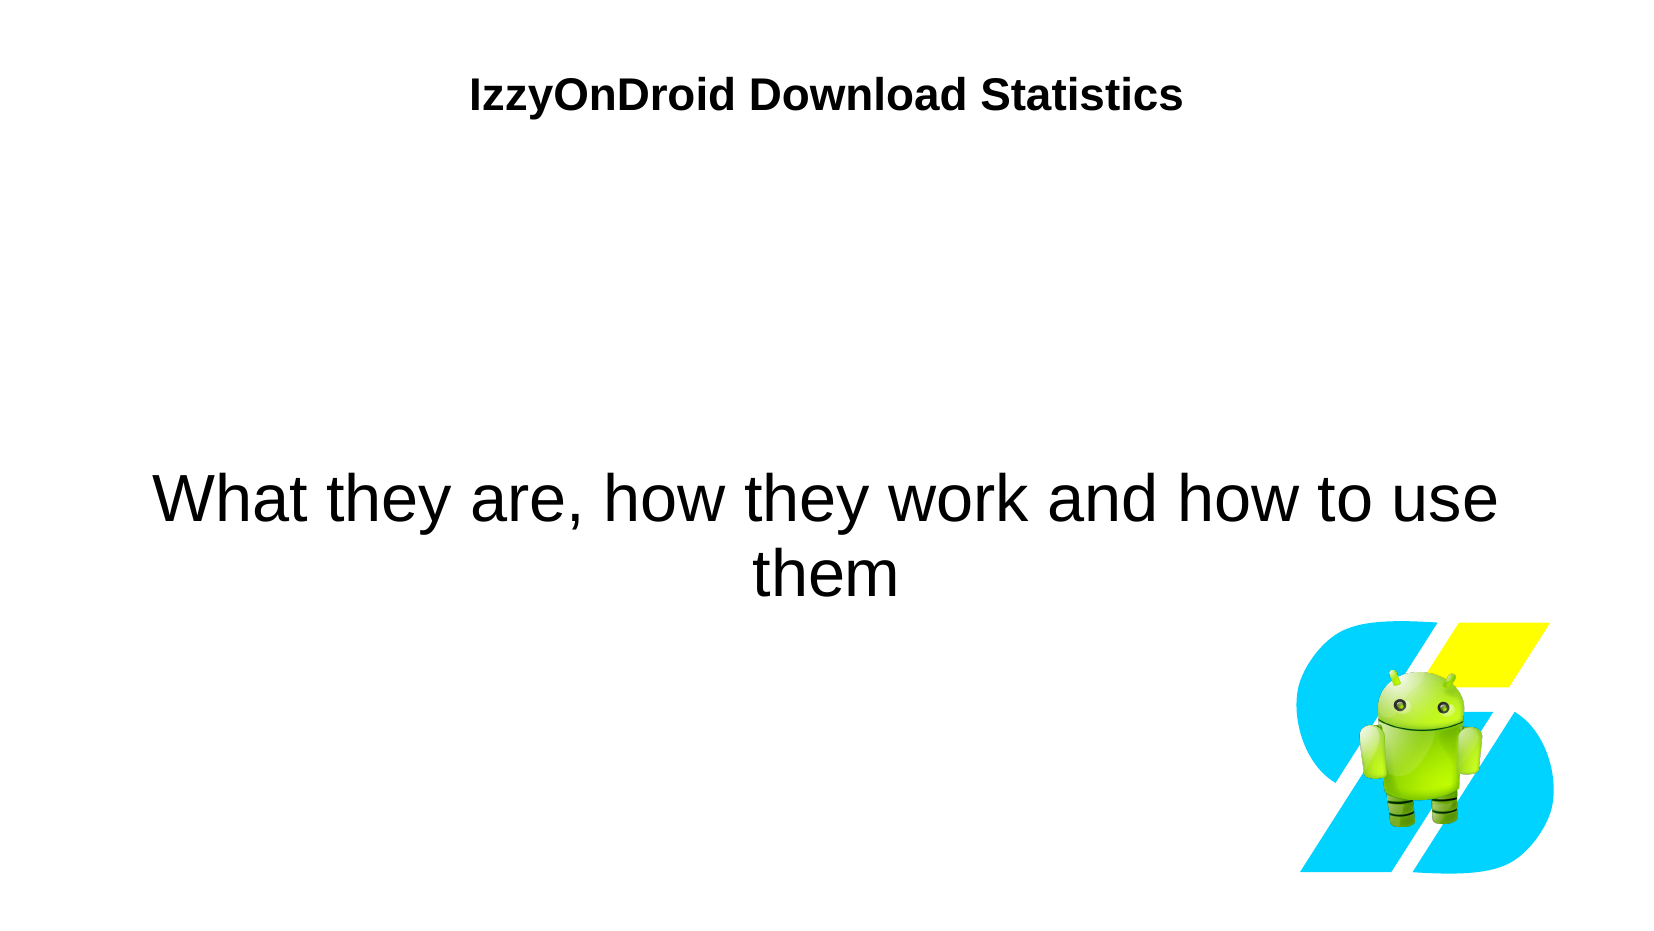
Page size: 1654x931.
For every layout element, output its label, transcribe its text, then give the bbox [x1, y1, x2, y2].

subtitle What they are, how they work and how to use them [82, 224, 1571, 848]
title IzzyOnDroid Download Statistics [389, 35, 1264, 154]
picture [1275, 600, 1574, 899]
